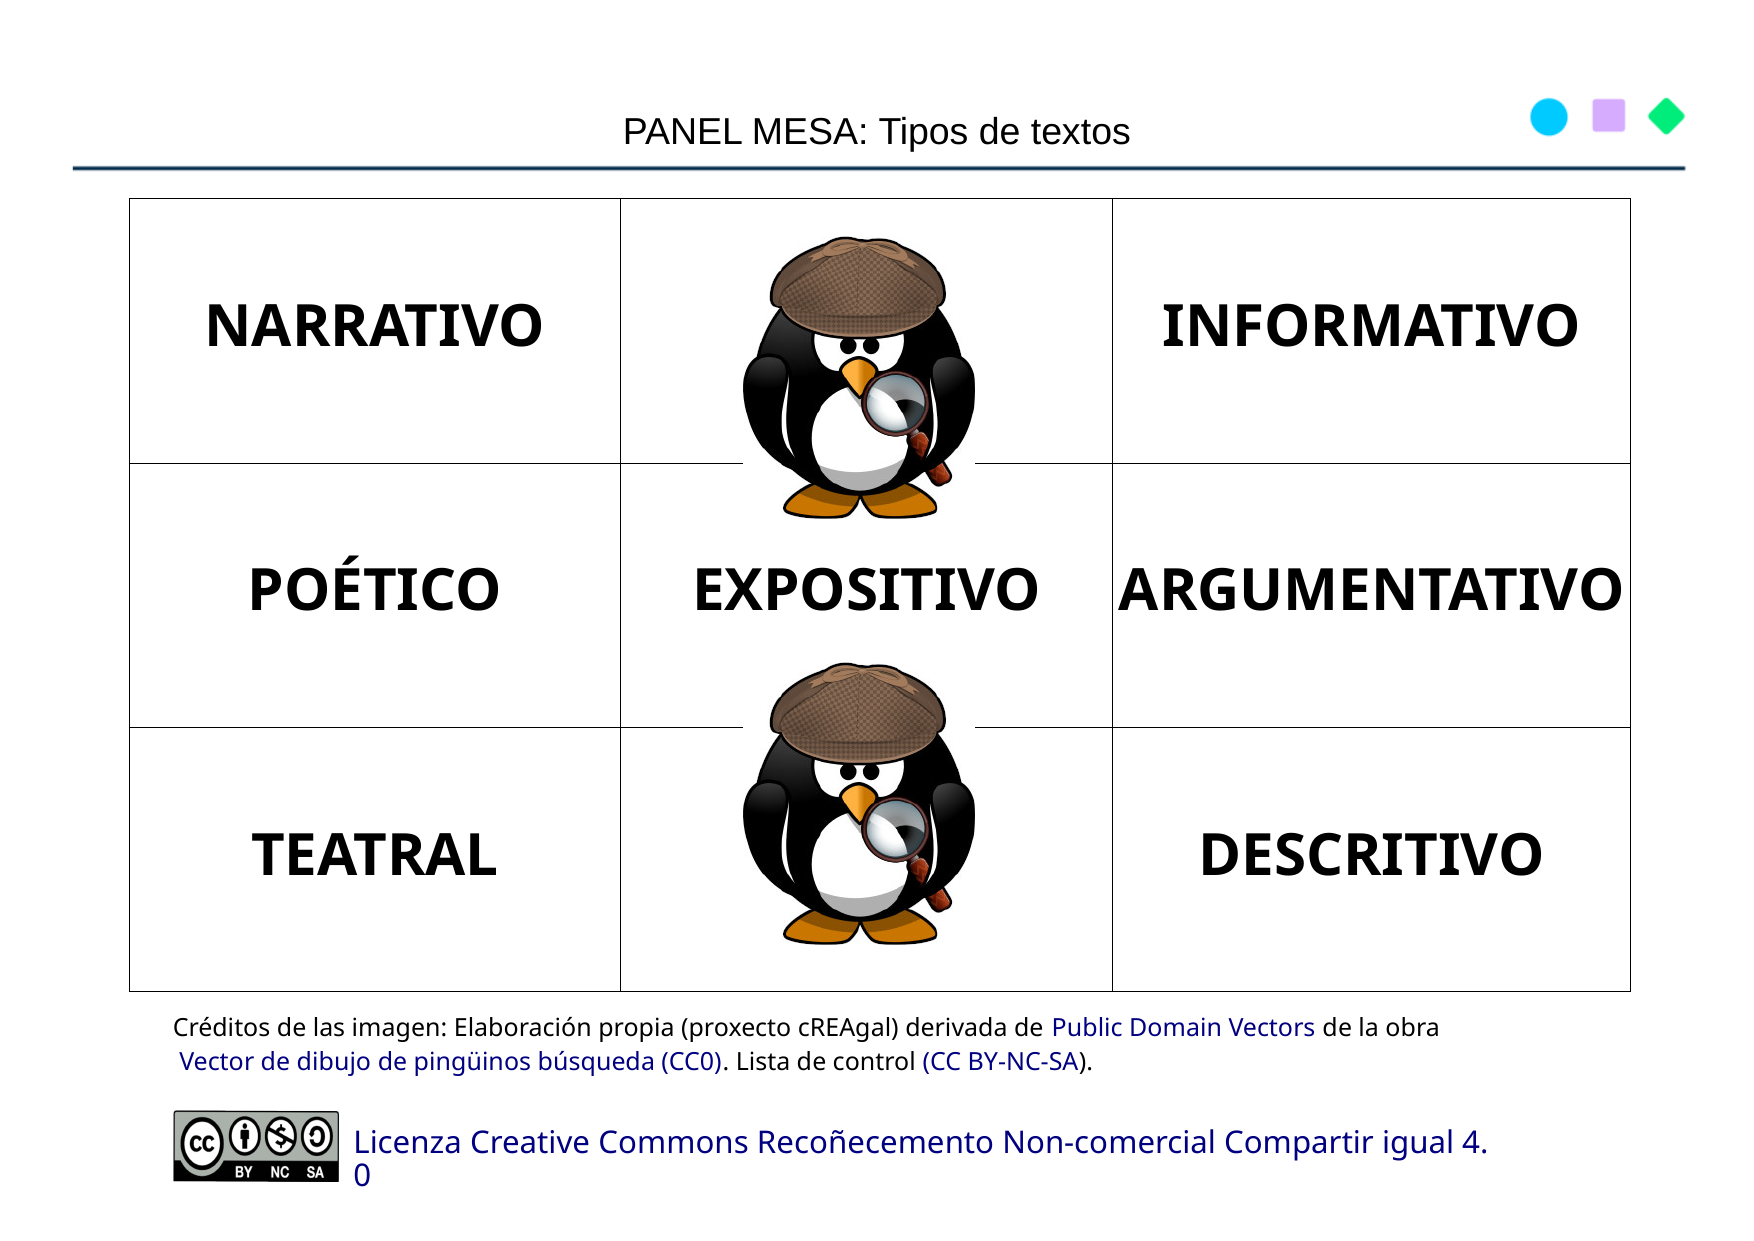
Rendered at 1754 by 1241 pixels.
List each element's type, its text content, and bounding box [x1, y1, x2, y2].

picture [173, 1110, 338, 1182]
text_box Licenza Creative Commons Recoñecemento Non-comercial Compartir igual 4.0 [338, 1093, 1506, 1190]
table_cell [621, 728, 743, 941]
text_box Créditos de las imagen: Elaboración propia (proxecto cREAgal) derivada de Public Domain Vectors de la obra Vector de dibujo de pingüinos búsqueda (CC0). Lista de control (CC BY-NC-SA). [172, 941, 1654, 1093]
table_cell [975, 728, 1112, 941]
table_header NARRATIVO [130, 199, 620, 463]
table_cell TEATRAL [130, 728, 620, 991]
table_cell ARGUMENTATIVO [1113, 464, 1630, 727]
table_cell EXPOSITIVO [621, 464, 1112, 727]
picture [59, 70, 1695, 194]
picture [743, 236, 975, 519]
table_cell DESCRITIVO [1113, 728, 1630, 941]
picture [743, 662, 975, 945]
table_header [621, 199, 1112, 463]
table_header INFORMATIVO [1113, 199, 1630, 463]
table_cell POÉTICO [130, 464, 620, 727]
